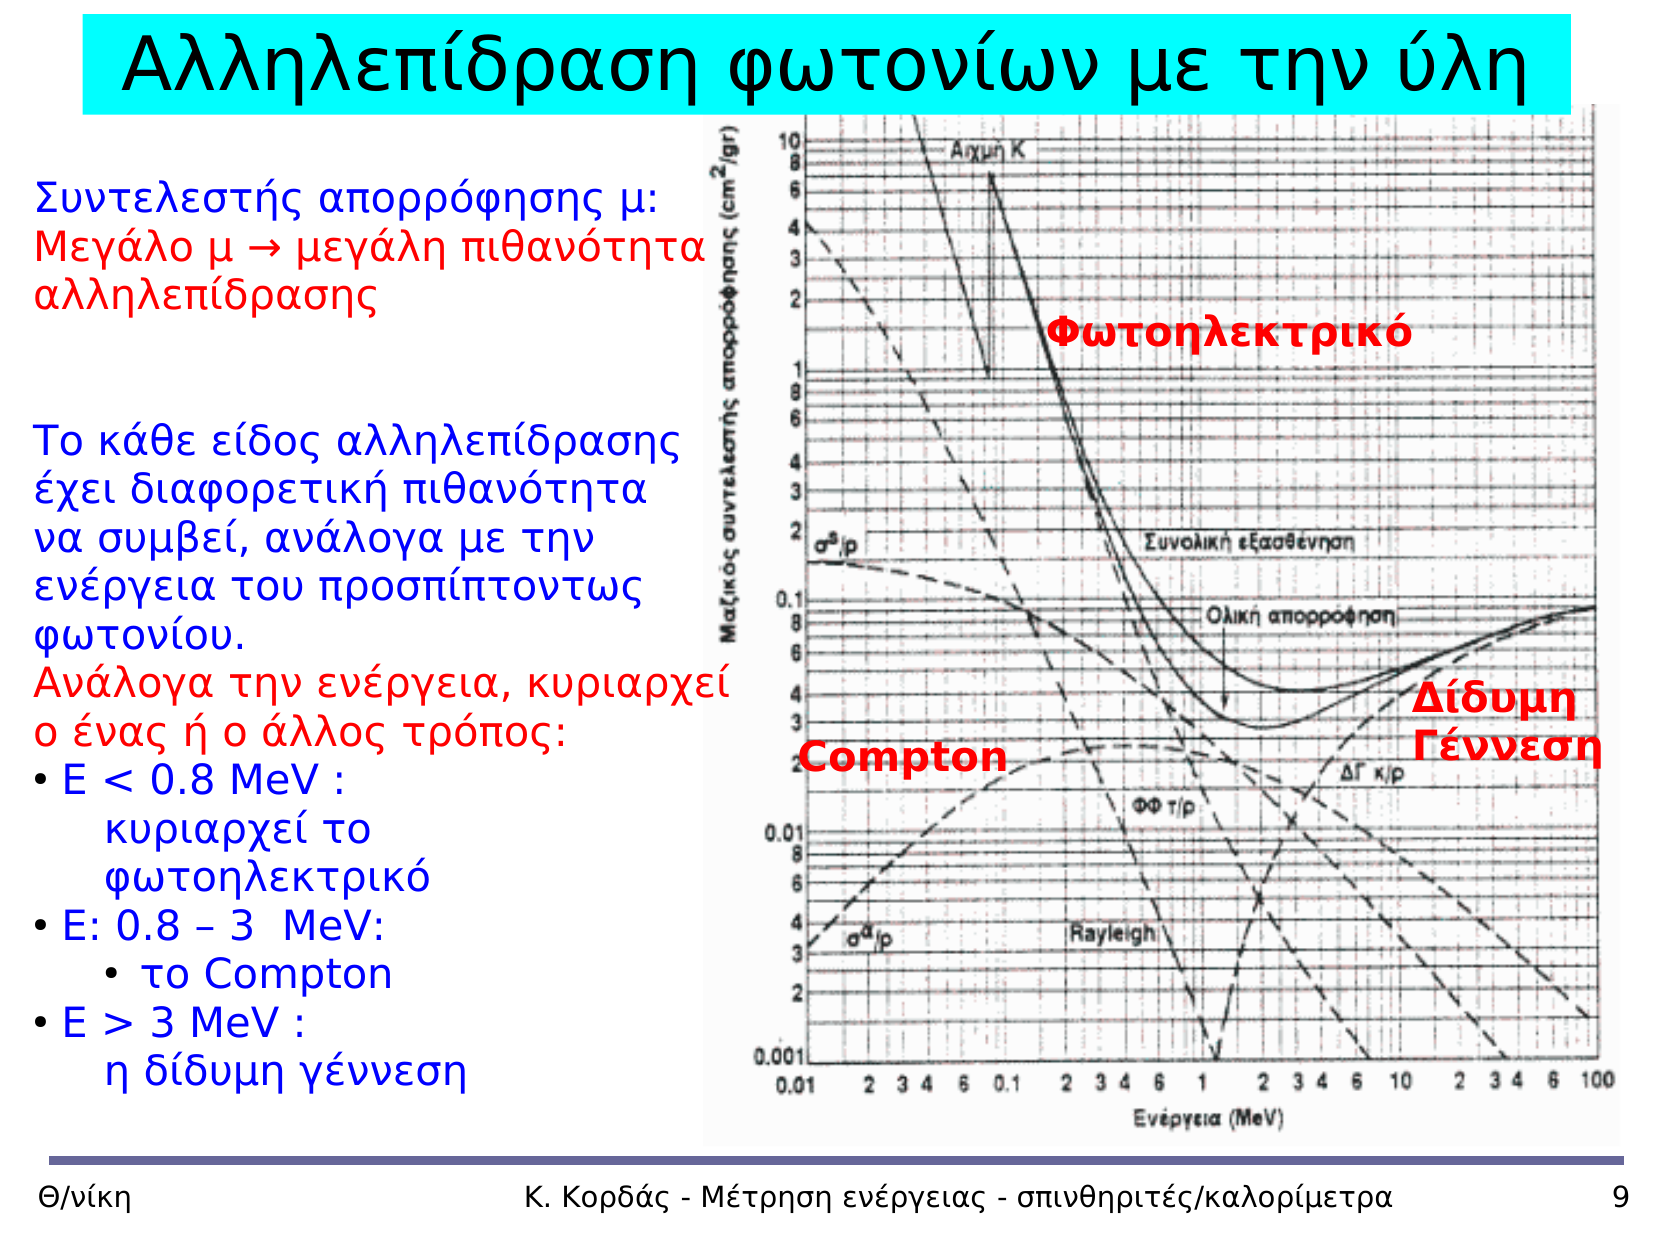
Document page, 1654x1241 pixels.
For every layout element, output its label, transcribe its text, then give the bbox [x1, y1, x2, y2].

text_box Φωτοηλεκτρικό [1030, 300, 1429, 364]
picture [703, 104, 1625, 1157]
text_box Συντελεστής απορρόφησης μ: Μεγάλο μ → μεγάλη πιθανότητα αλληλεπίδρασης Το κάθε είδος αλληλεπίδρασης έχει διαφορετική πιθανότητα να συμβεί, ανάλογα με την ενέργεια του προσπίπτοντως φωτονίου. Ανάλογα την ενέργεια, κυριαρχεί ο ένας ή ο άλλος τρόπος: Ε < 0.8 MeV : κυριαρχεί το φωτοηλεκτρικό Ε: 0.8 – 3 MeV: το Compton E > 3 MeV : η δίδυμη γέννεση [18, 166, 756, 1113]
text_box Δίδυμη Γέννεση [1397, 666, 1619, 780]
title Αλληλεπίδραση φωτονίων με την ύλη [82, 14, 1571, 115]
text_box Compton [782, 725, 1024, 790]
